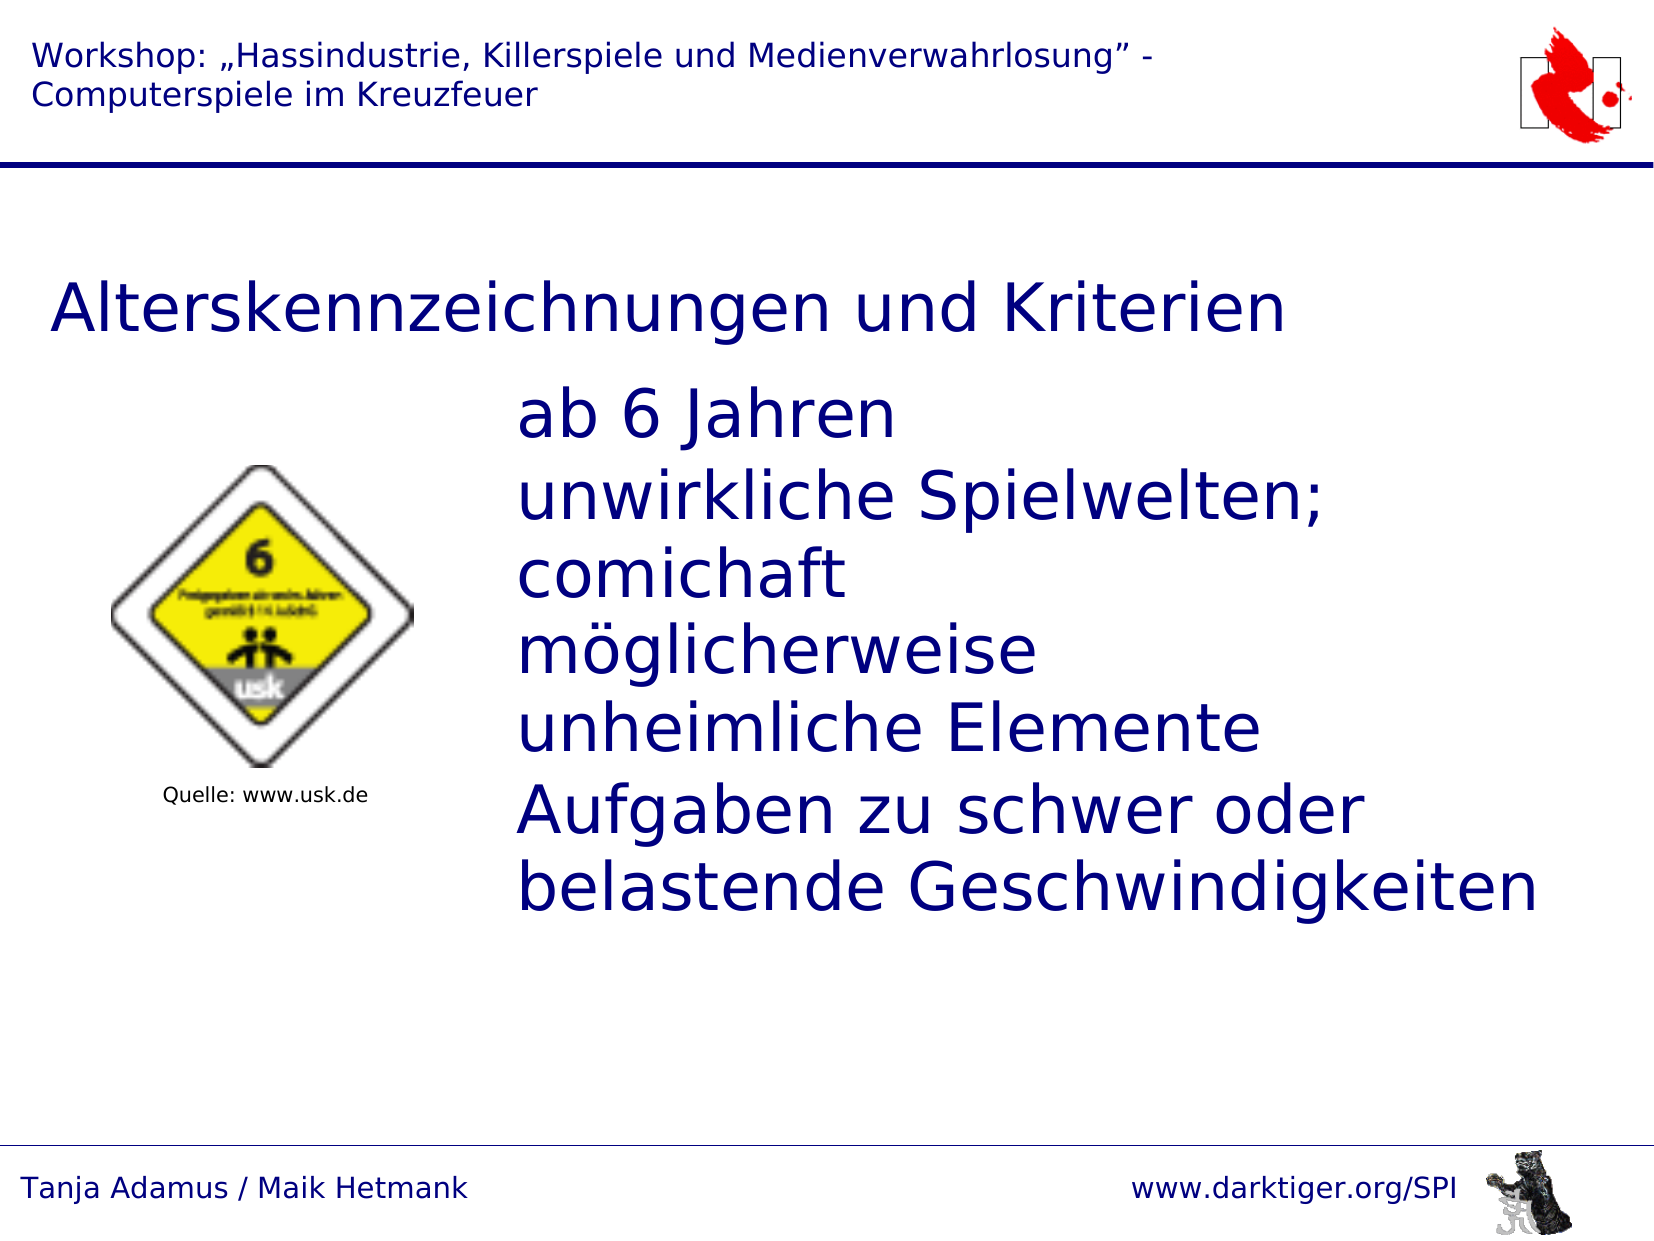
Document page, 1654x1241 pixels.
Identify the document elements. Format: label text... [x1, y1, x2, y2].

picture [111, 465, 414, 768]
text_box unwirkliche Spielwelten; comichaft [501, 450, 1412, 604]
picture [1486, 1150, 1572, 1235]
text_box Aufgaben zu schwer oder belastende Geschwindigkeiten [501, 763, 1595, 935]
text_box Workshop: „Hassindustrie, Killerspiele und Medienverwahrlosung” - Computerspiele im Kreuzfeuer [16, 29, 1418, 178]
picture [1503, 16, 1632, 148]
text_box Alterskennzeichnungen und Kriterien [35, 261, 1565, 355]
text_box ab 6 Jahren [501, 368, 1412, 450]
text_box möglicherweise unheimliche Elemente [501, 604, 1412, 763]
text_box Quelle: www.usk.de [147, 775, 384, 815]
